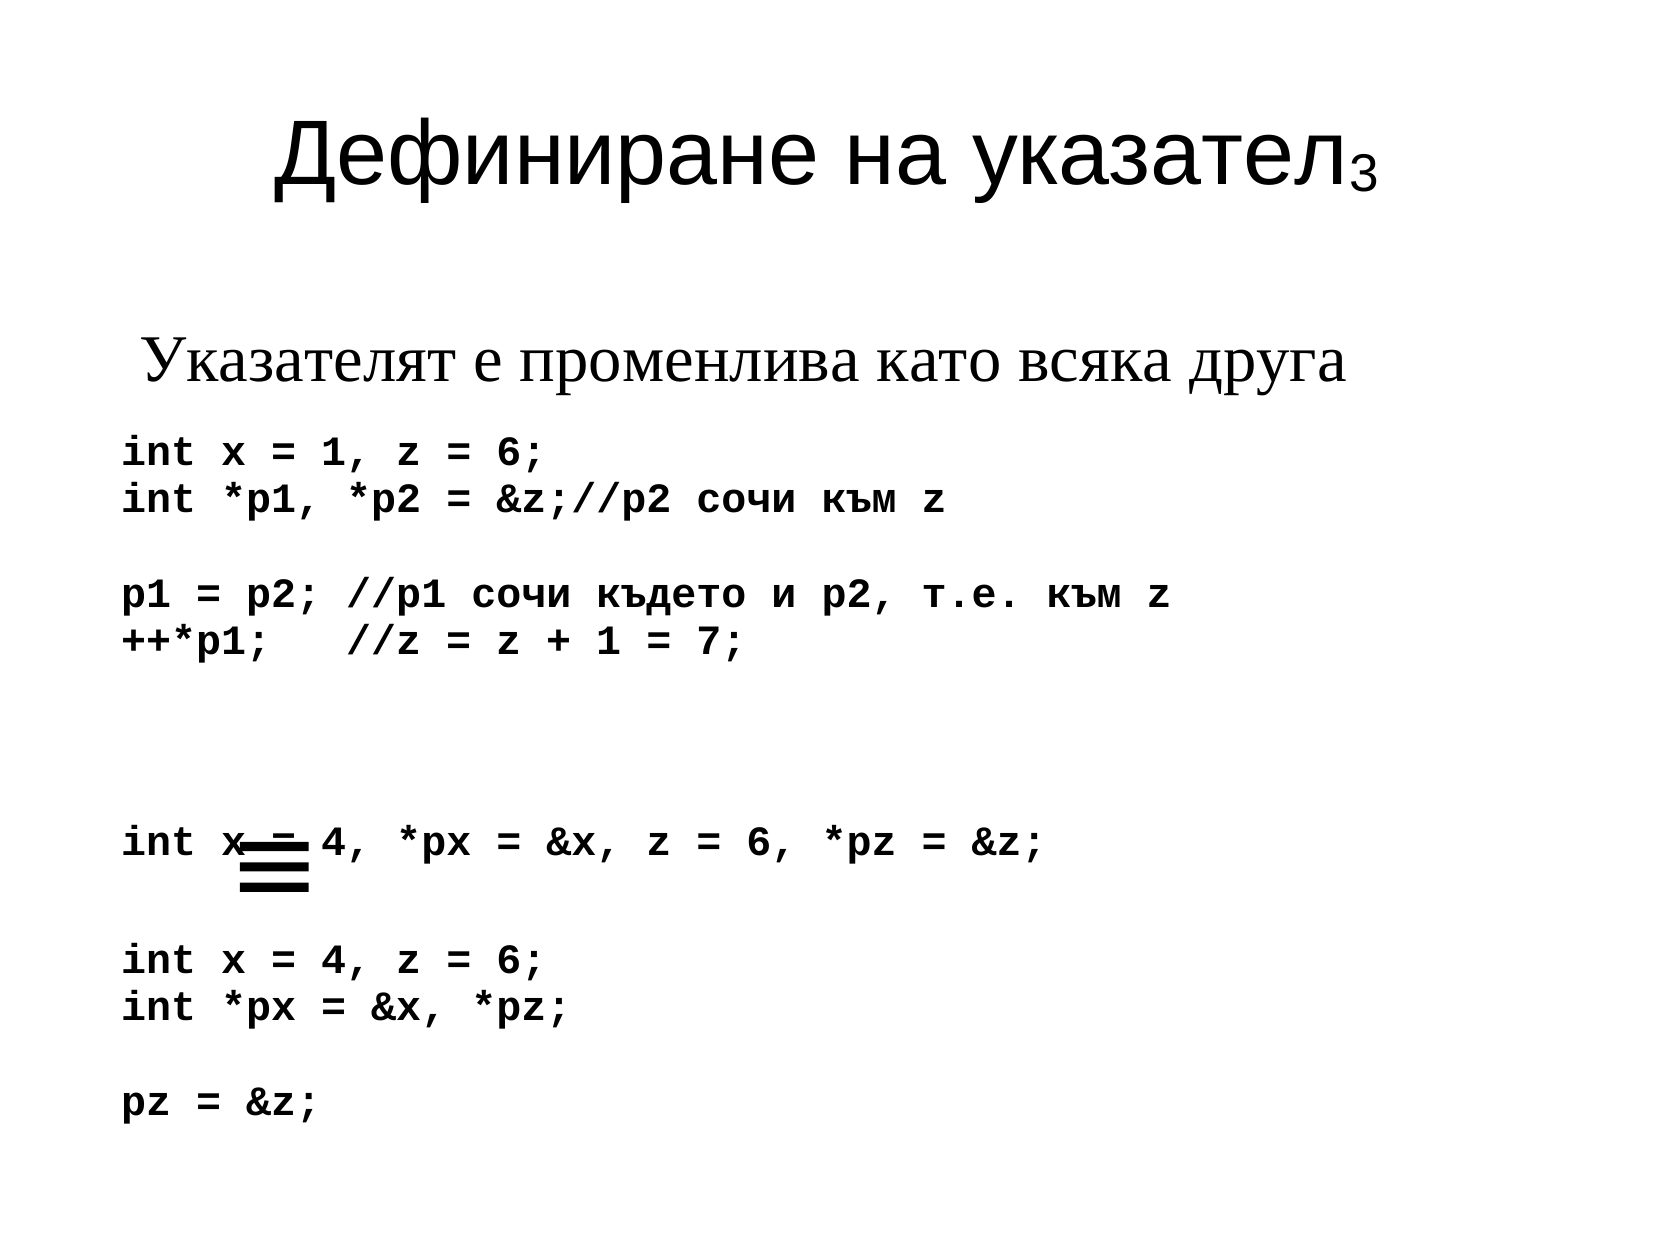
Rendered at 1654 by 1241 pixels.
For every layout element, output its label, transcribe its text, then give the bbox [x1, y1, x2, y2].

title Дефиниране на указател3 [82, 49, 1571, 257]
text_box int x = 1, z = 6; int *p1, *p2 = &z;//p2 сочи към z p1 = p2; //p1 сочи където и p2, т.е. към z ++*p1; //z = z + 1 = 7; [106, 423, 1562, 813]
list Указателят е променлива като всяка друга [121, 322, 1561, 423]
text_box int x = 4, z = 6; int *px = &x, *pz; pz = &z; [106, 931, 1562, 1138]
text_box int x = 4, *px = &x, z = 6, *pz = &z; [364, 813, 1562, 902]
text_box int x = 4, *px = &x, z = 6, *pz = &z; [106, 813, 214, 902]
text_box  [214, 813, 364, 967]
